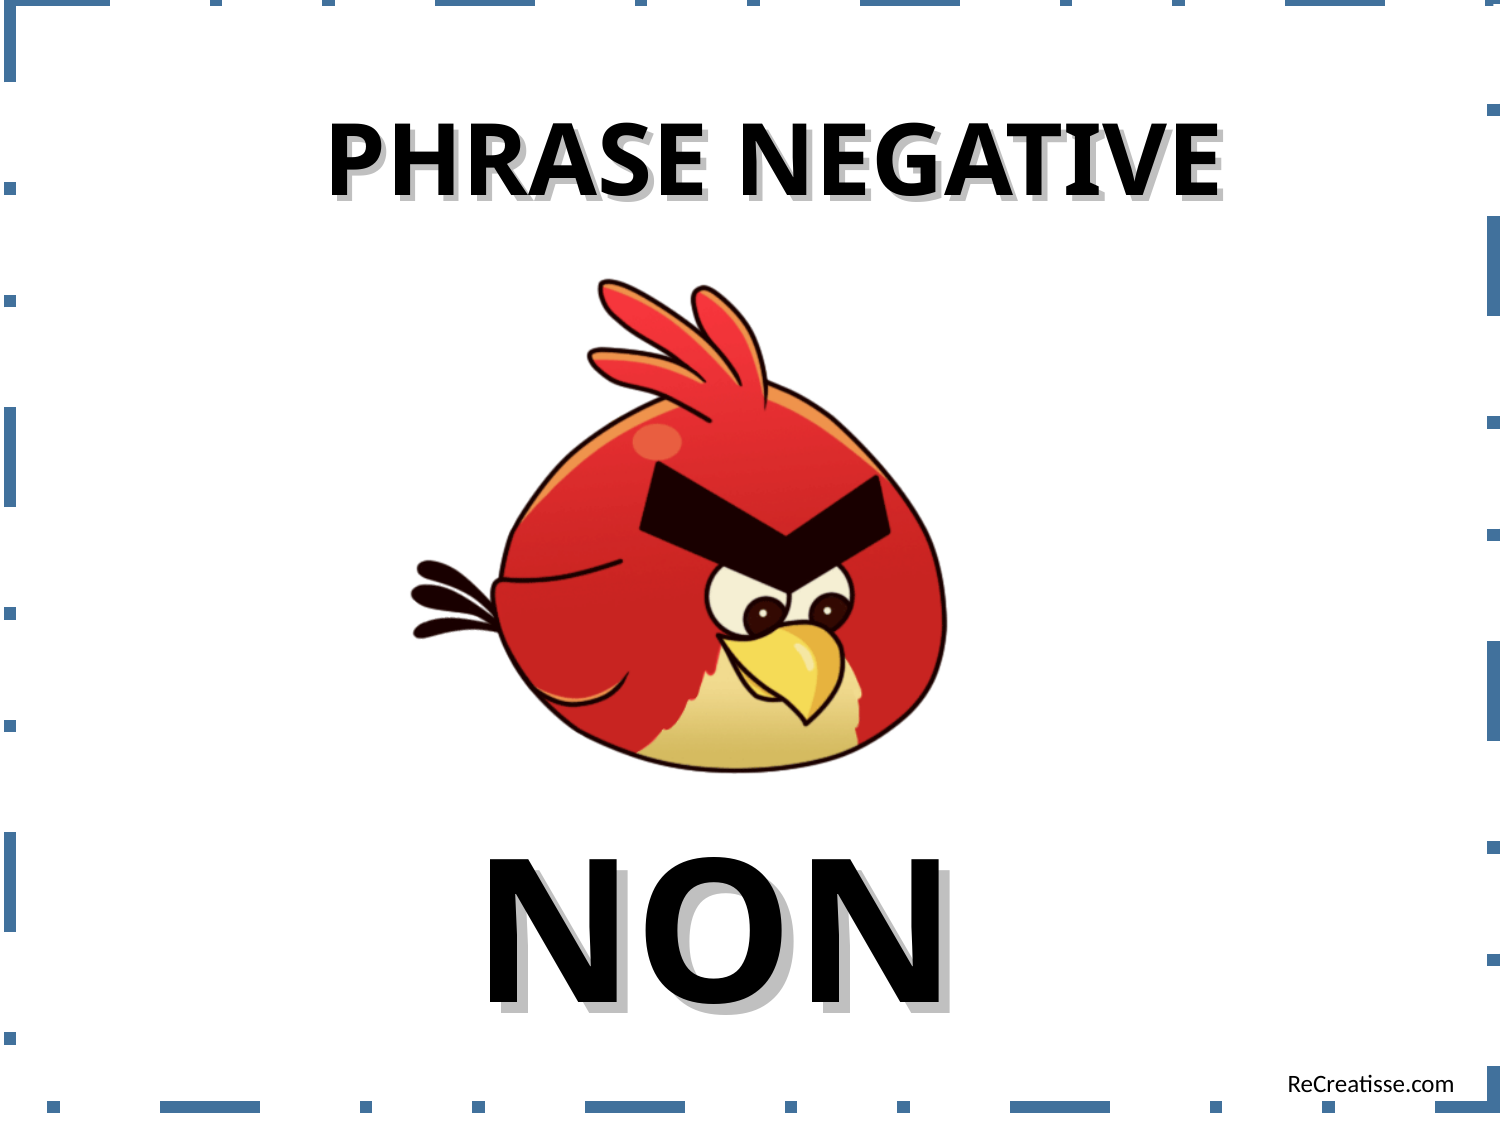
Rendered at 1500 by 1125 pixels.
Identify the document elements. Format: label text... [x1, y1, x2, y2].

text_box NON [457, 795, 972, 1050]
text_box ReCreatisse.com [1272, 1060, 1470, 1105]
text_box PHRASE NEGATIVE [308, 88, 1265, 223]
picture [339, 274, 1096, 779]
